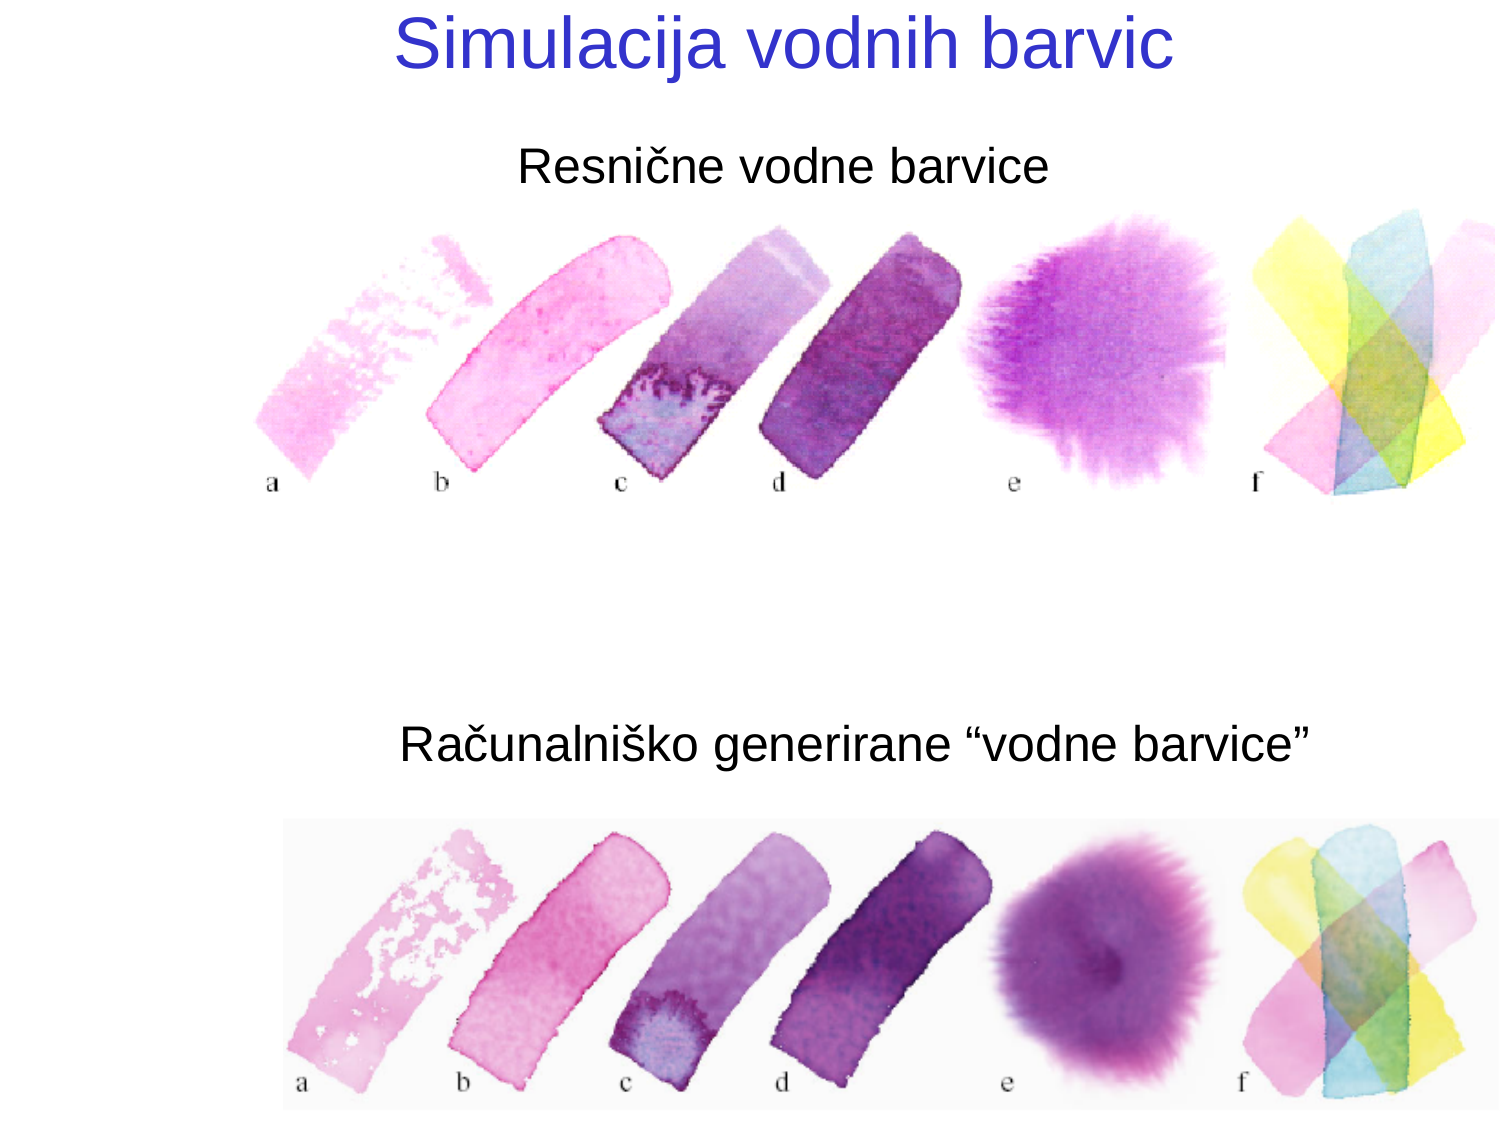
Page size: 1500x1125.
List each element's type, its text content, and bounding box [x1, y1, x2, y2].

text_box Računalniško generirane “vodne barvice” [385, 704, 1326, 780]
picture [283, 810, 1500, 1125]
title Simulacija vodnih barvic [147, 0, 1423, 91]
picture [253, 187, 1495, 513]
text_box Resnične vodne barvice [502, 125, 1066, 201]
